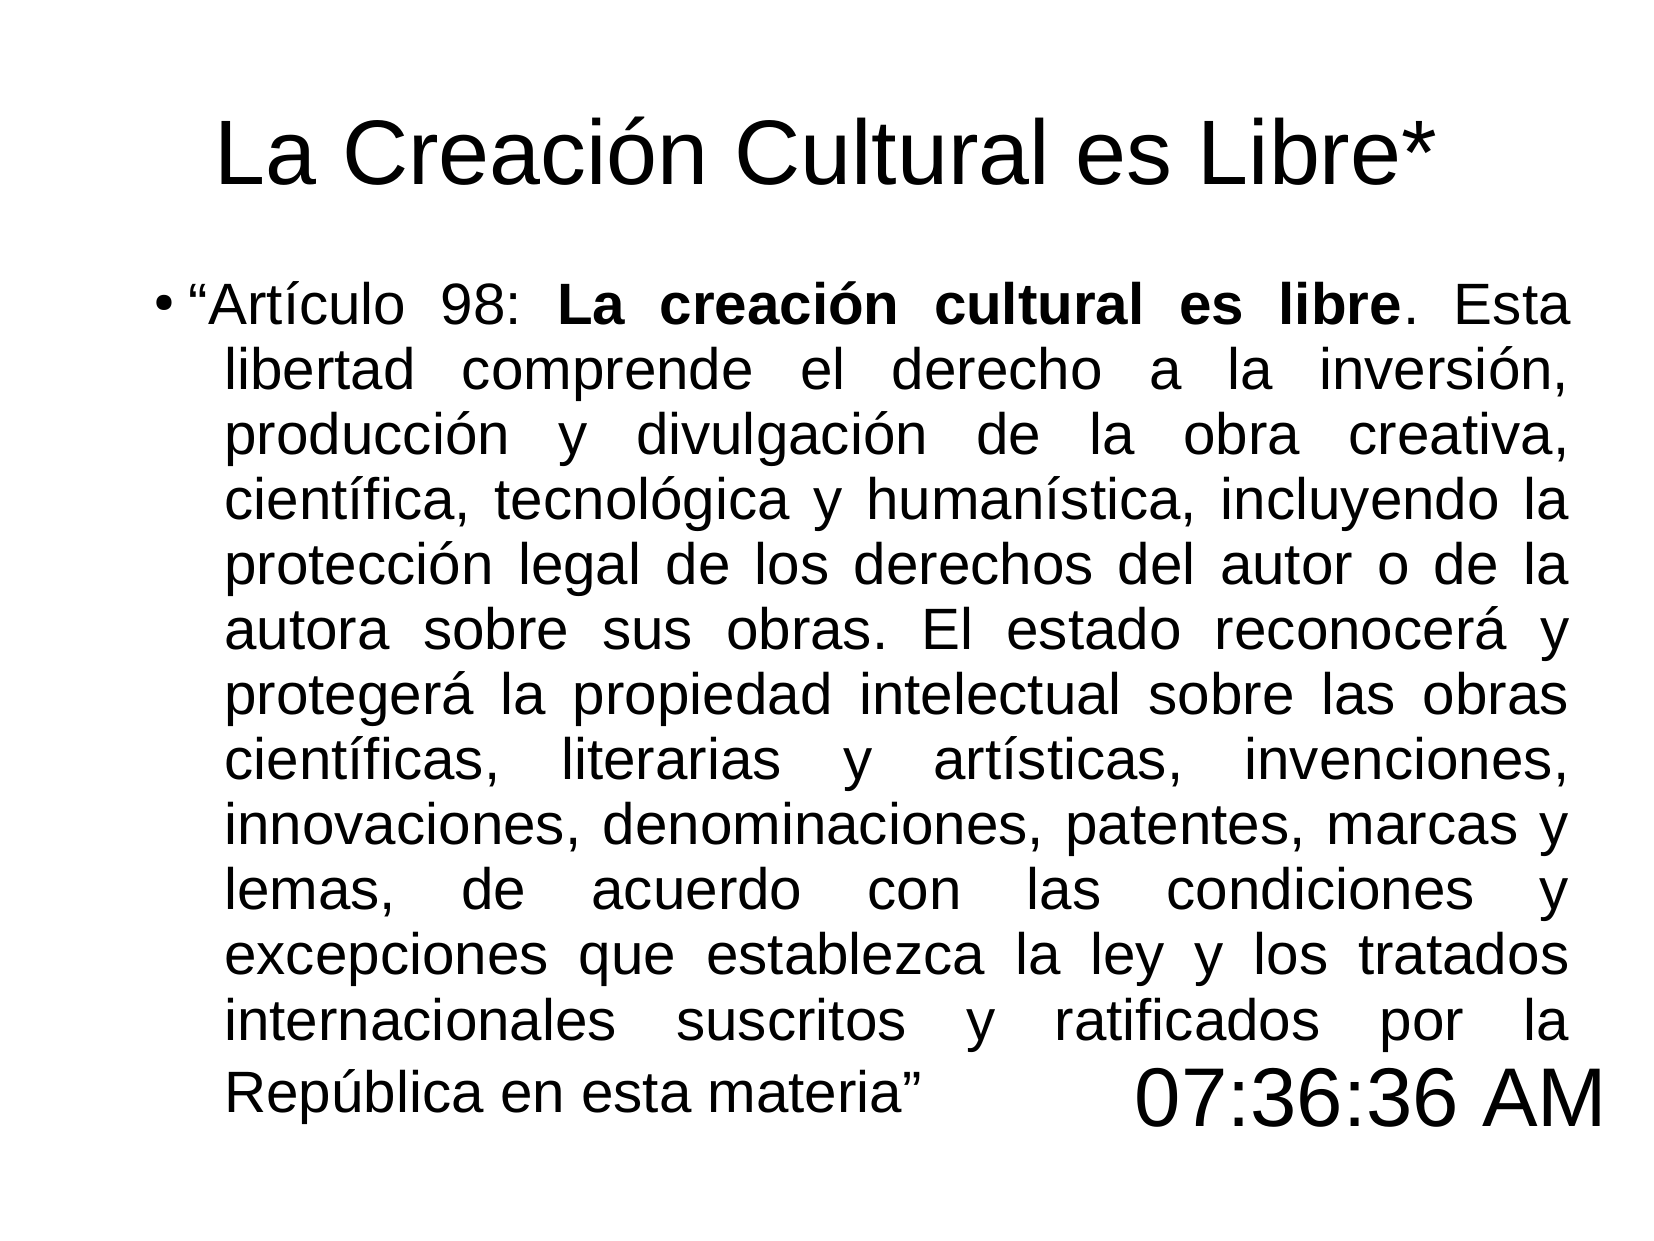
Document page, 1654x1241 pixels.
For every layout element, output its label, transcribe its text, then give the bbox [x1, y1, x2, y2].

title La Creación Cultural es Libre* [82, 49, 1571, 257]
subtitle “Artículo 98: La creación cultural es libre. Esta libertad comprende el derecho a la inversión, producción y divulgación de la obra creativa, científica, tecnológica y humanística, incluyendo la protección legal de los derechos del autor o de la autora sobre sus obras. El estado reconocerá y protegerá la propiedad intelectual sobre las obras científicas, literarias y artísticas, invenciones, innovaciones, denominaciones, patentes, marcas y lemas, de acuerdo con las condiciones y excepciones que establezca la ley y los tratados internacionales suscritos y ratificados por la República en esta materia” [82, 297, 1571, 1102]
text_box 08:12:45 AM [1162, 1044, 1580, 1163]
